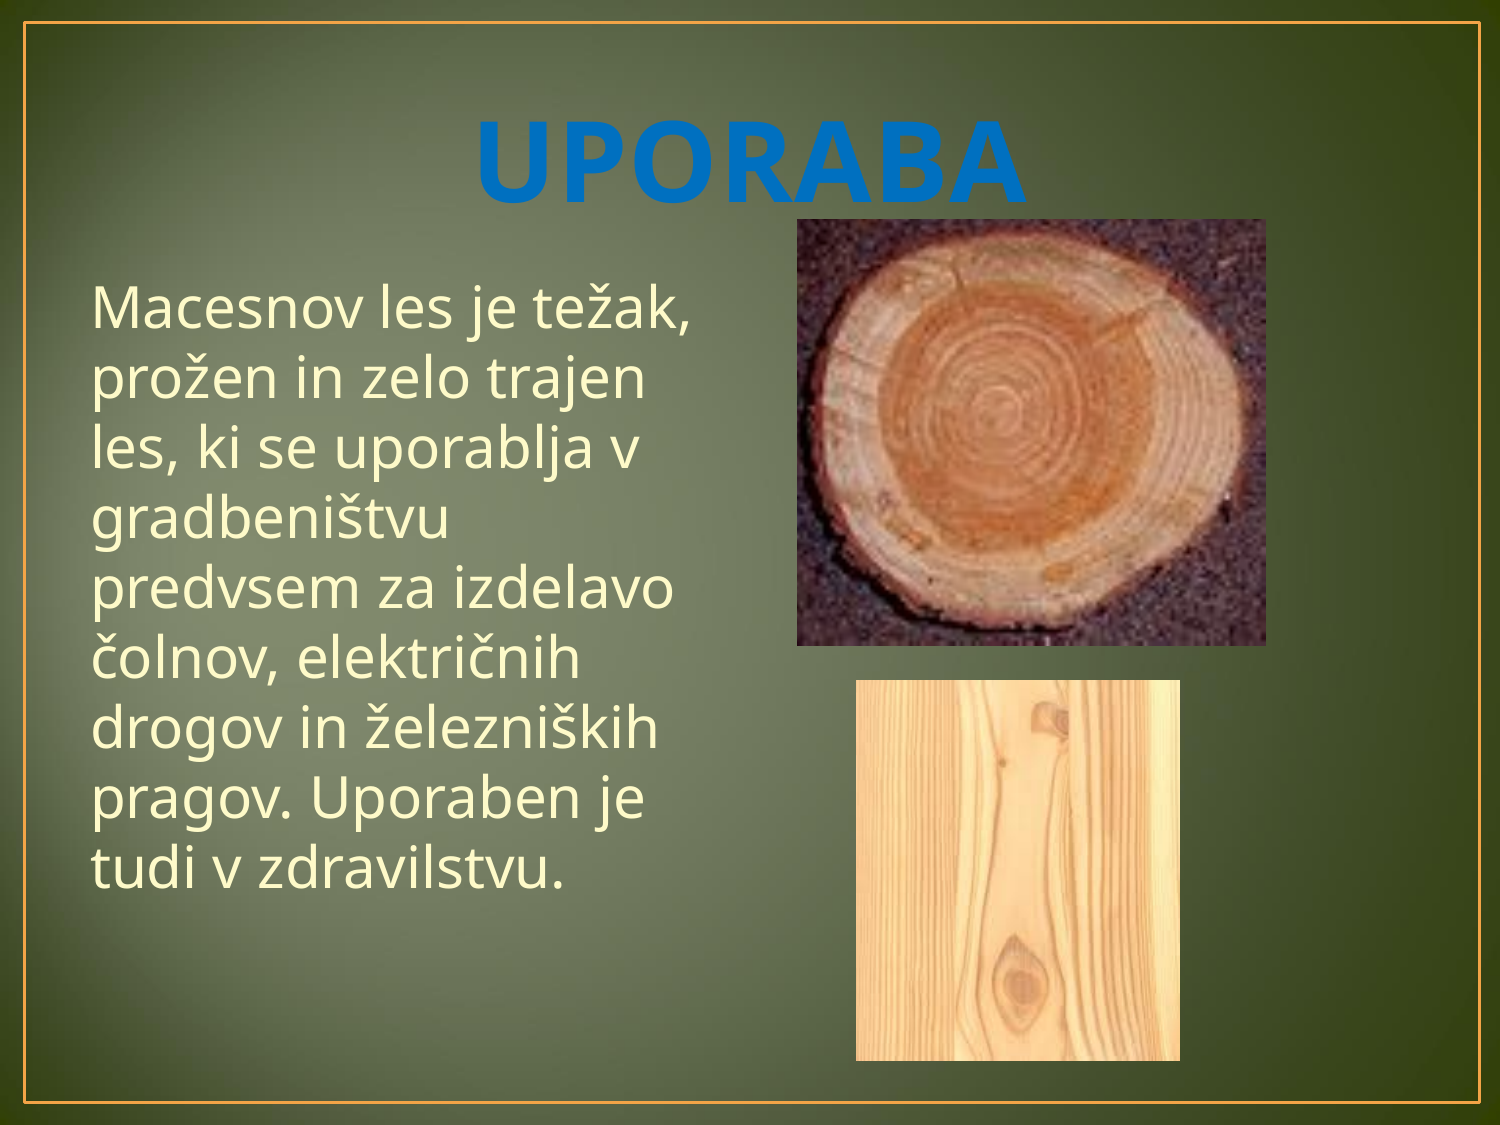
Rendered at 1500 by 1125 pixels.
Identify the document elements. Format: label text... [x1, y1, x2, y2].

picture [0, 0, 1500, 1125]
title UPORABA [75, 45, 1425, 233]
list Macesnov les je težak, prožen in zelo trajen les, ki se uporablja v gradbeništvu predvsem za izdelavo čolnov, električnih drogov in železniških pragov. Uporaben je tudi v zdravilstvu. [75, 262, 738, 1005]
